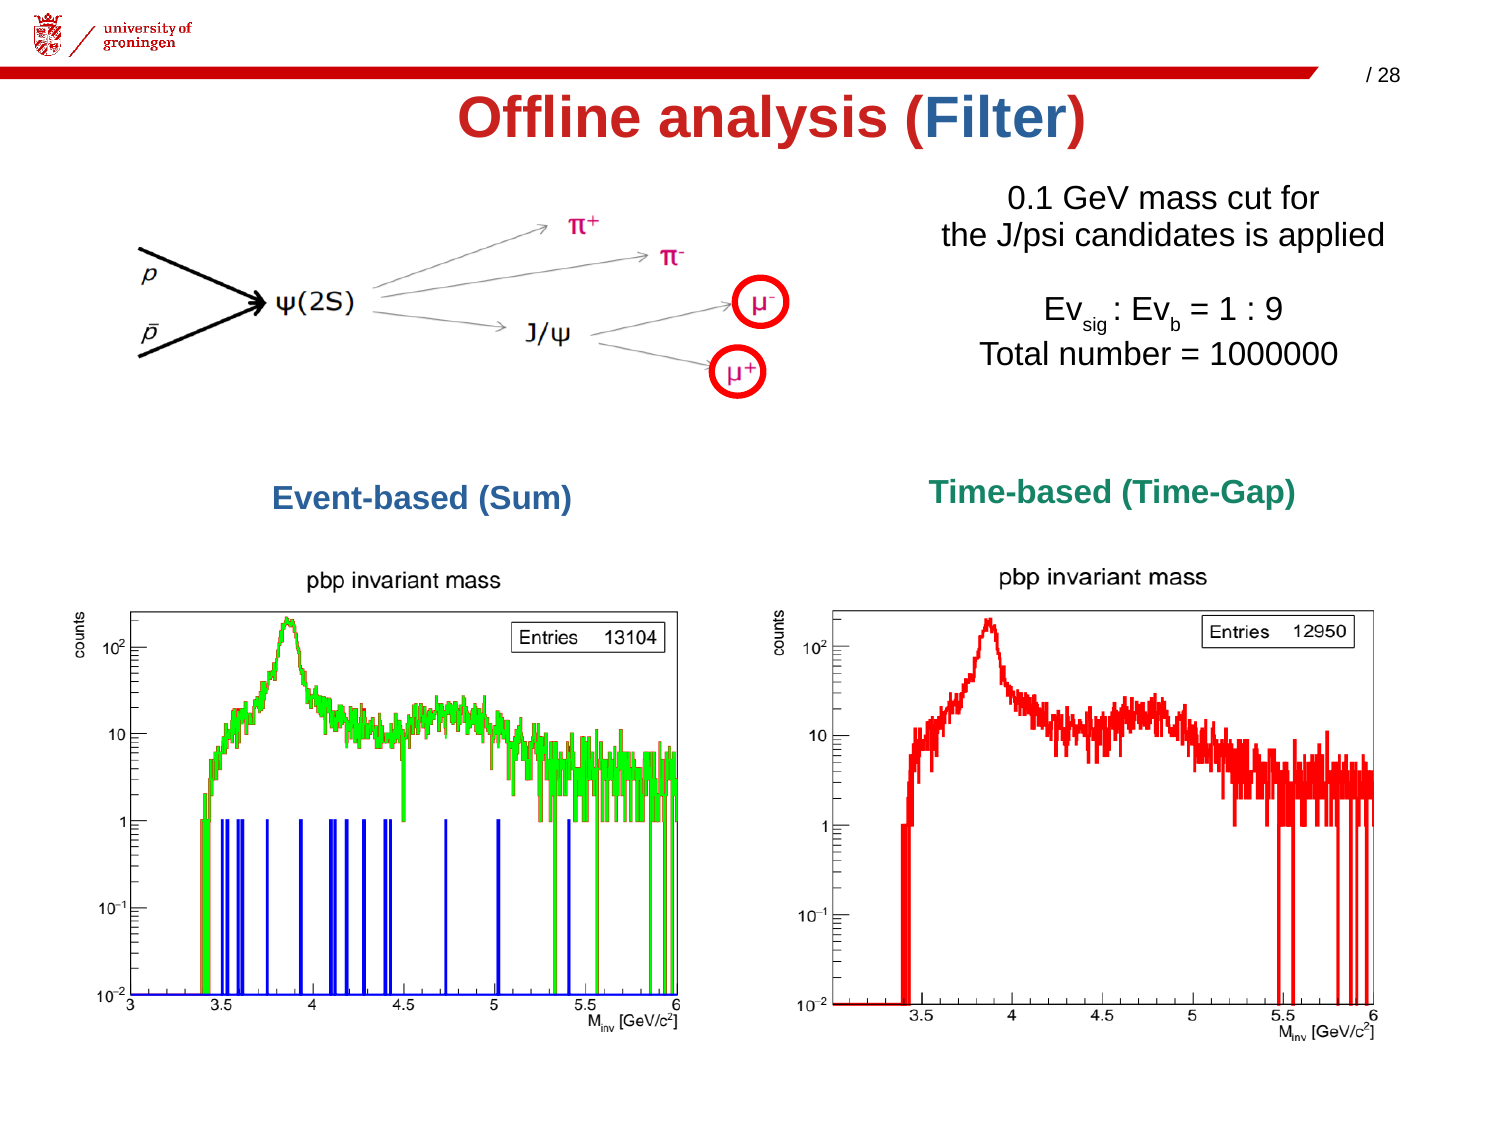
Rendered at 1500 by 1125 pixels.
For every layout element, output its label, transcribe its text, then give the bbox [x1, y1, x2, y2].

picture [739, 281, 782, 322]
picture [715, 351, 760, 392]
text_box / 1 [1351, 55, 1487, 94]
picture [34, 13, 192, 57]
picture [765, 561, 1441, 1053]
picture [133, 210, 782, 399]
text_box Offline analysis (Filter) [330, 77, 1216, 353]
text_box 0.1 GeV mass cut for the J/psi candidates is applied Evsig : Evb = 1 : 9 Total number = 1000000 [872, 135, 1456, 381]
picture [62, 564, 745, 1042]
text_box Event-based (Sum) [257, 471, 616, 561]
text_box Time-based (Time-Gap) [913, 465, 1336, 555]
